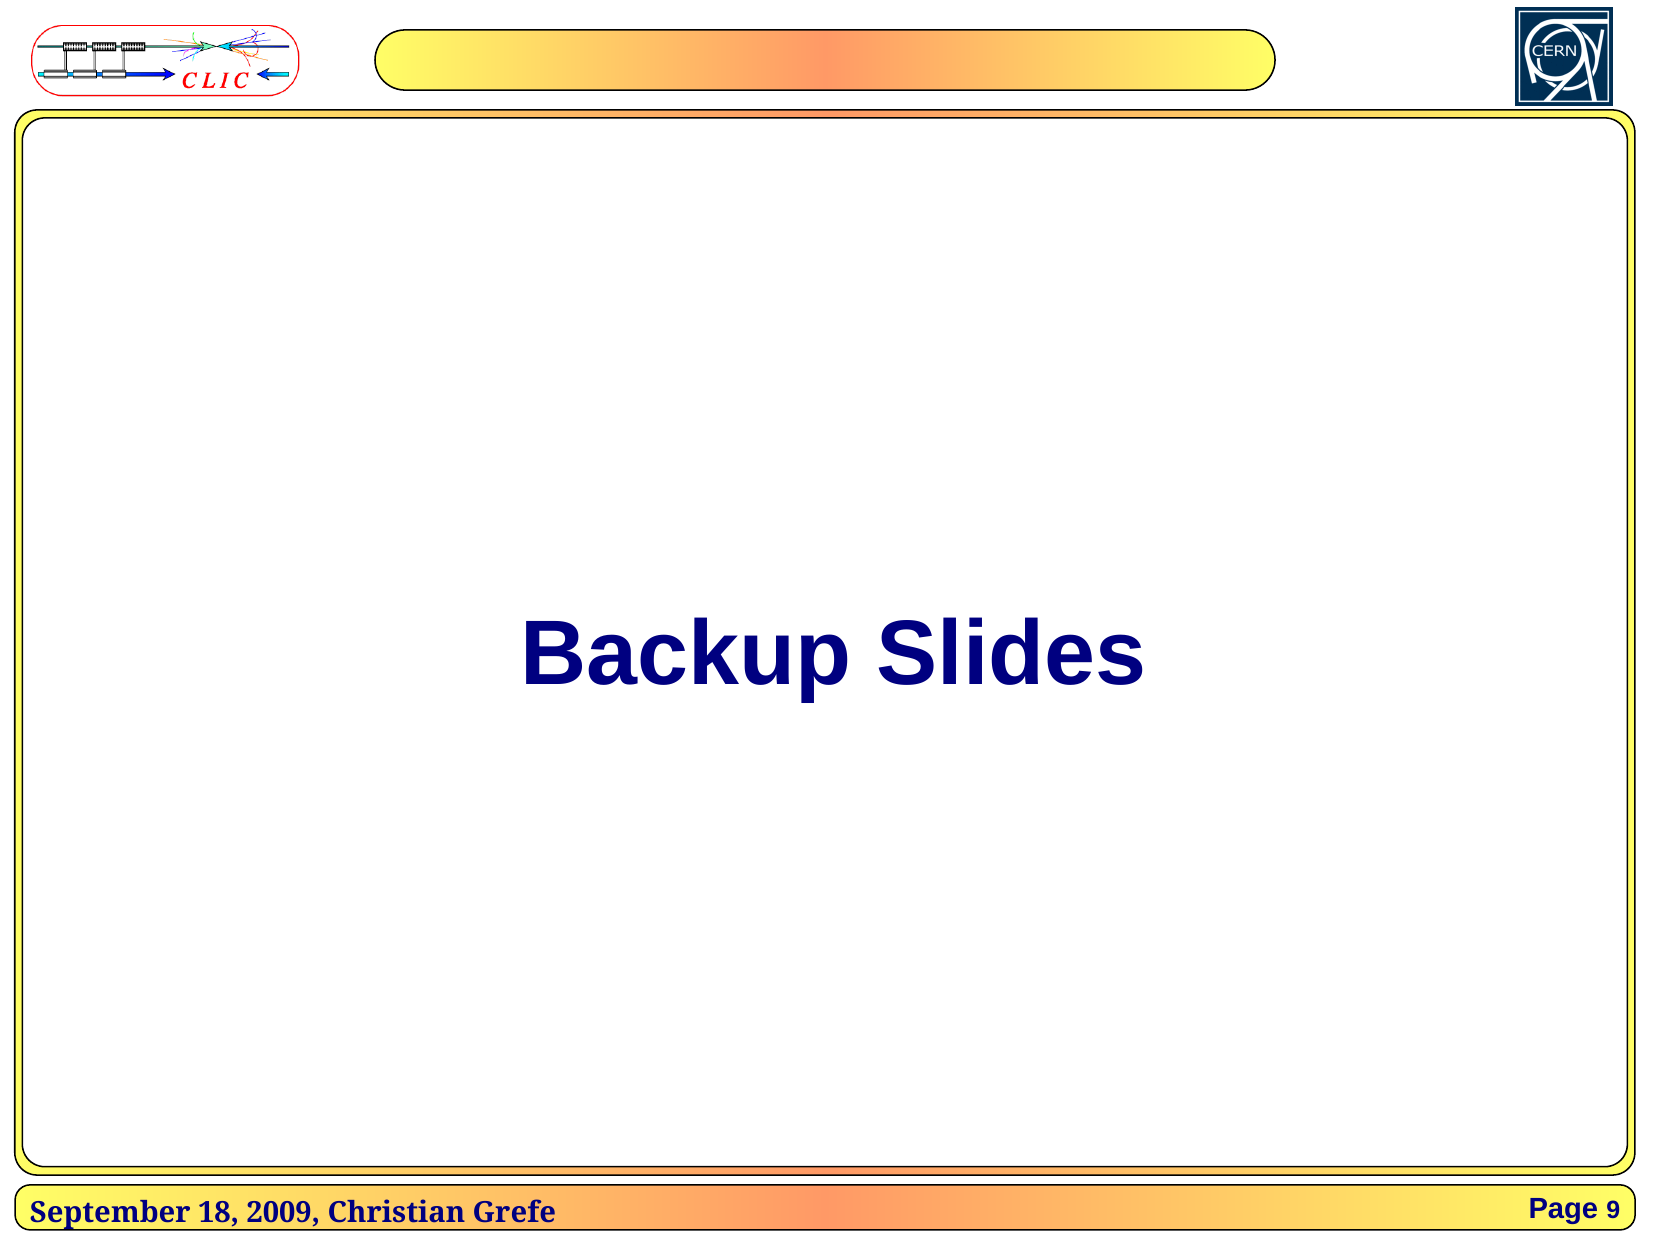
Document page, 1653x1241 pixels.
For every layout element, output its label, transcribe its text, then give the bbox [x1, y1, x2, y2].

picture [29, 22, 301, 98]
subtitle Backup Slides [45, 150, 1605, 1163]
picture [1515, 7, 1613, 106]
